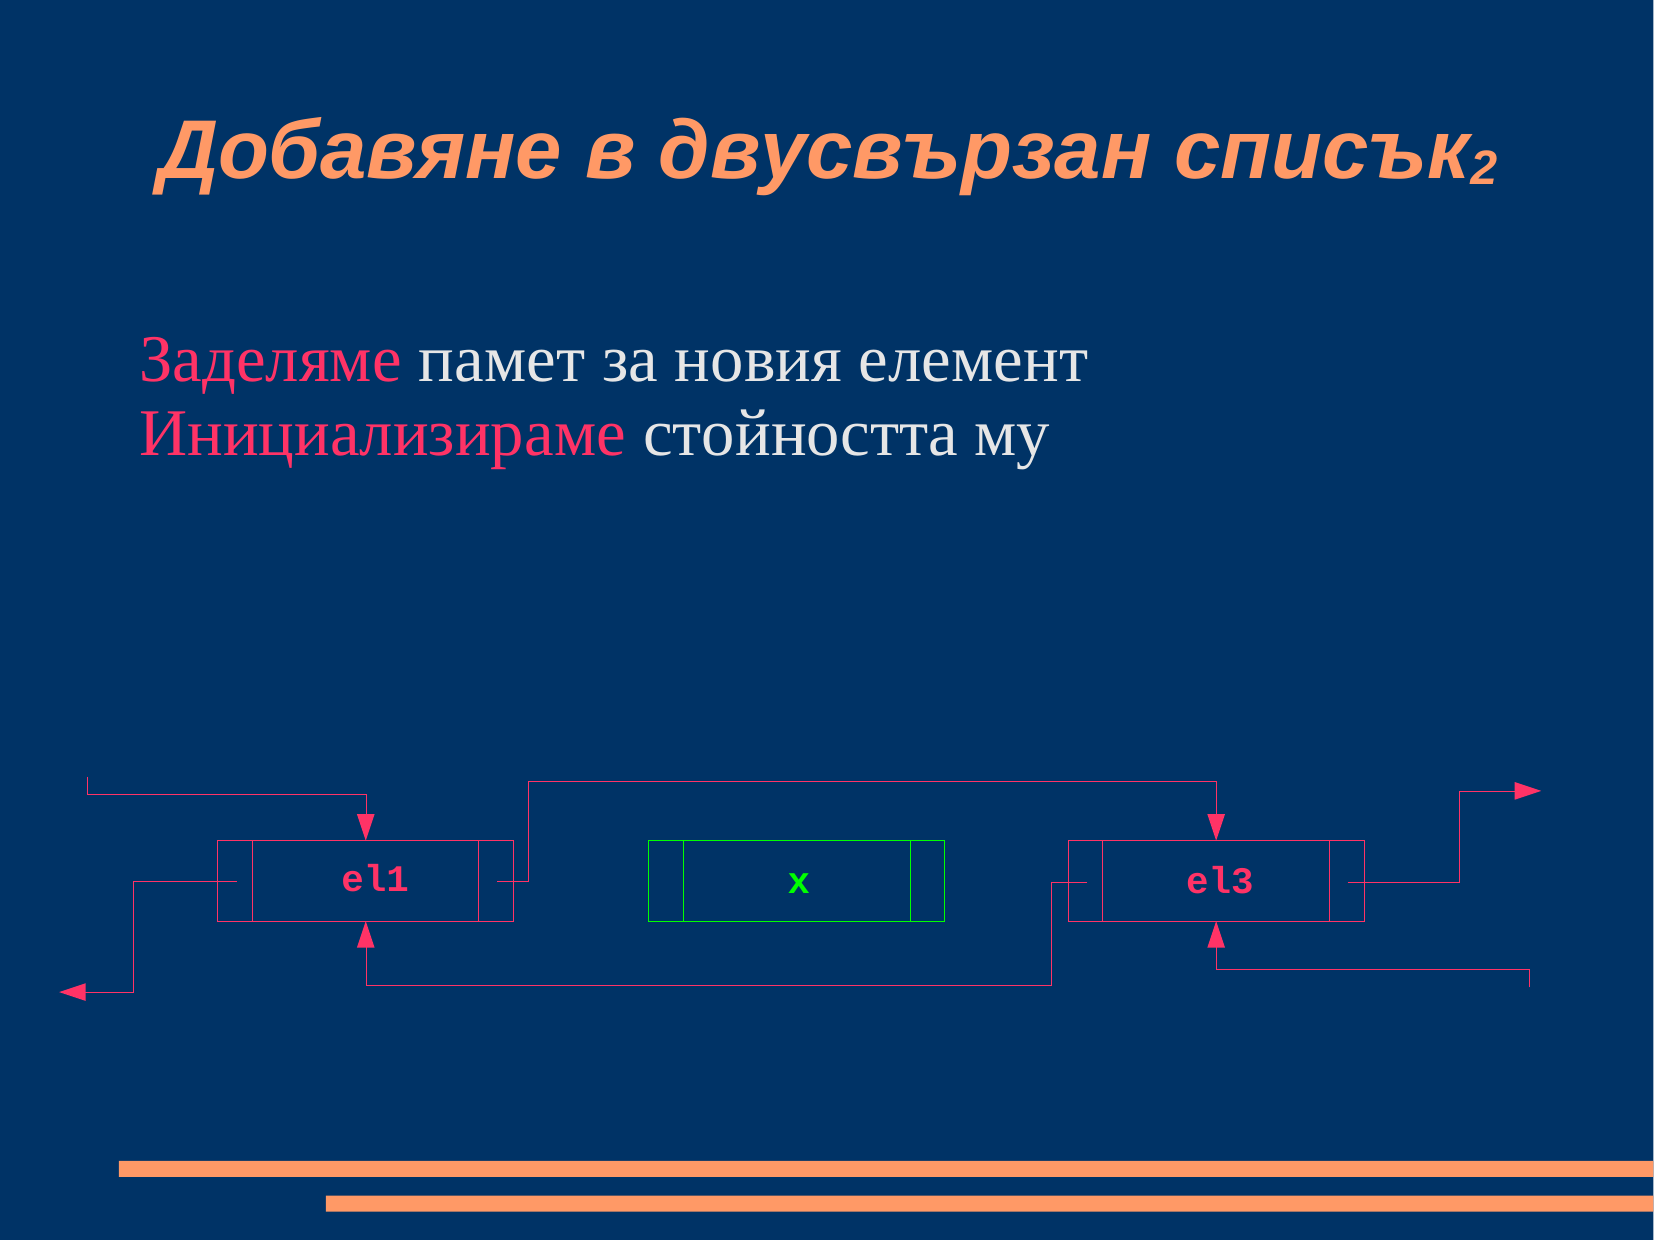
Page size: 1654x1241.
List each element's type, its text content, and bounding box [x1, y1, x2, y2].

title Добавяне в двусвързан списък2 [121, 46, 1534, 254]
list Заделяме памет за новия елемент Инициализираме стойността му [121, 322, 1561, 1133]
text_box x [667, 852, 929, 913]
